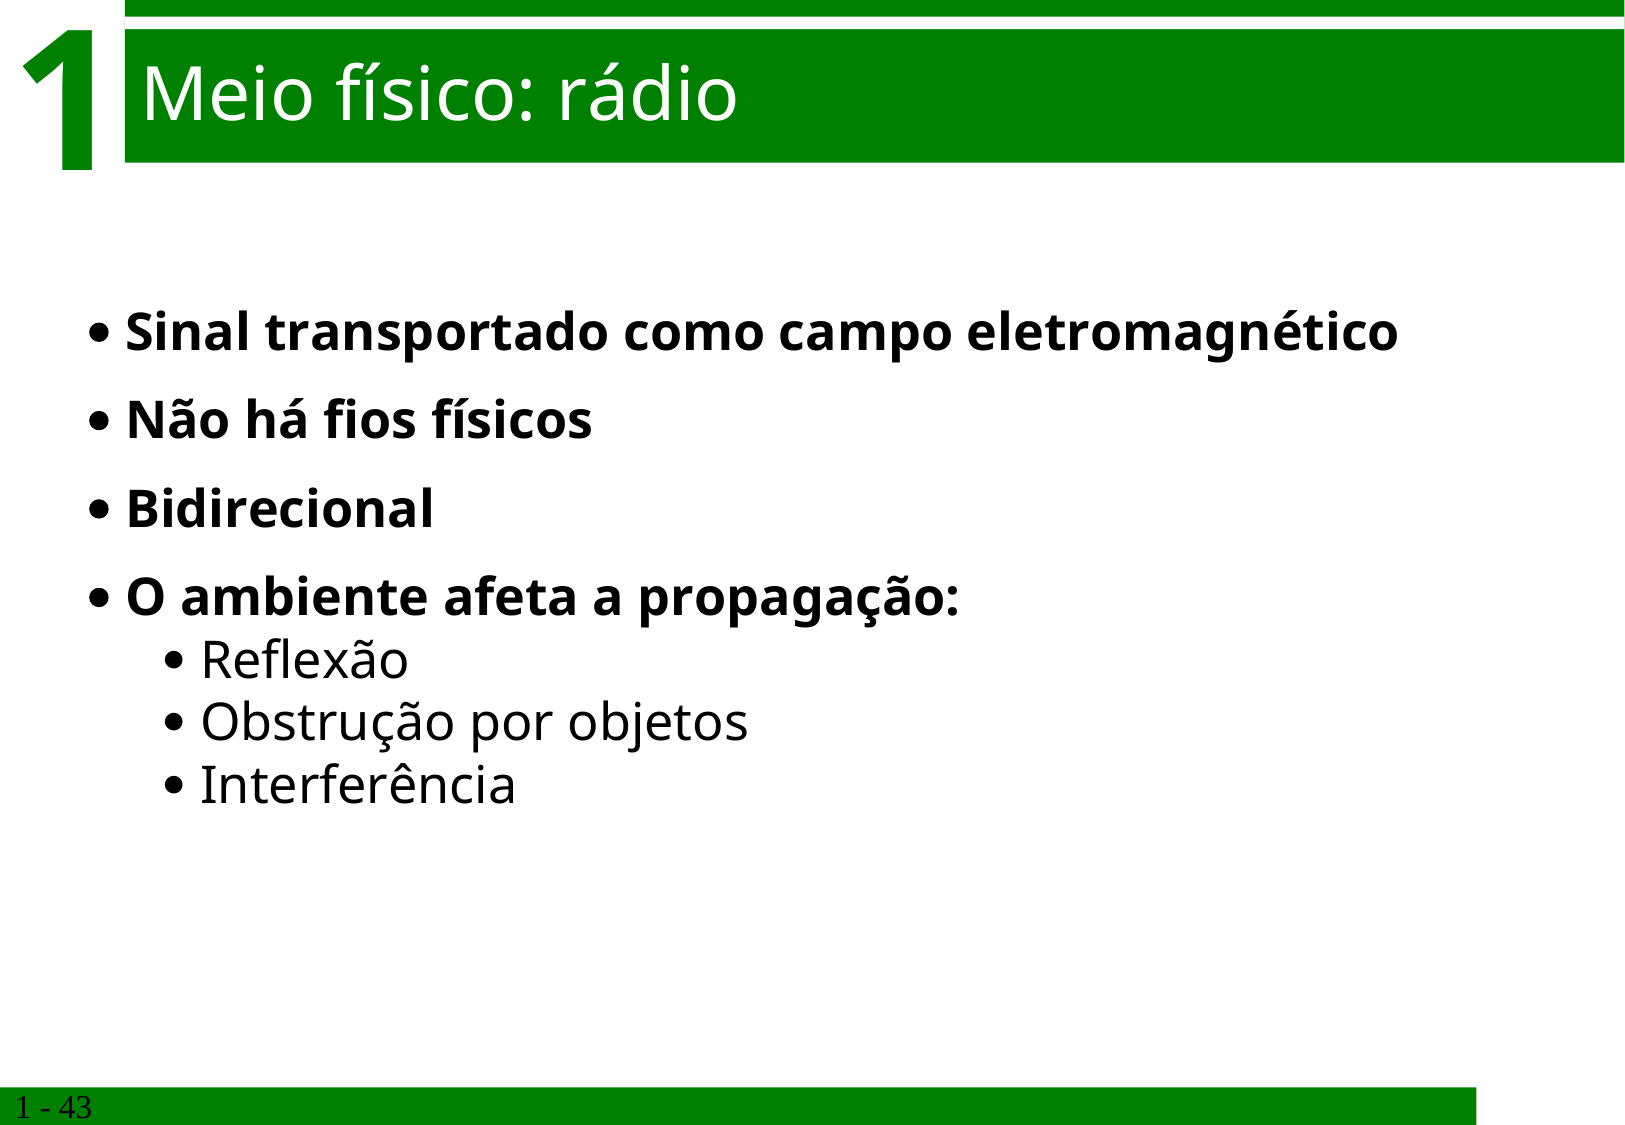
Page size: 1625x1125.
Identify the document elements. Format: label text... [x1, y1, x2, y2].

list  Sinal transportado como campo eletromagnético  Não há fios físicos  Bidirecional  O ambiente afeta a propagação:  Reflexão  Obstrução por objetos  Interferência [74, 290, 1493, 822]
text_box Meio físico: rádio [125, 37, 1625, 138]
